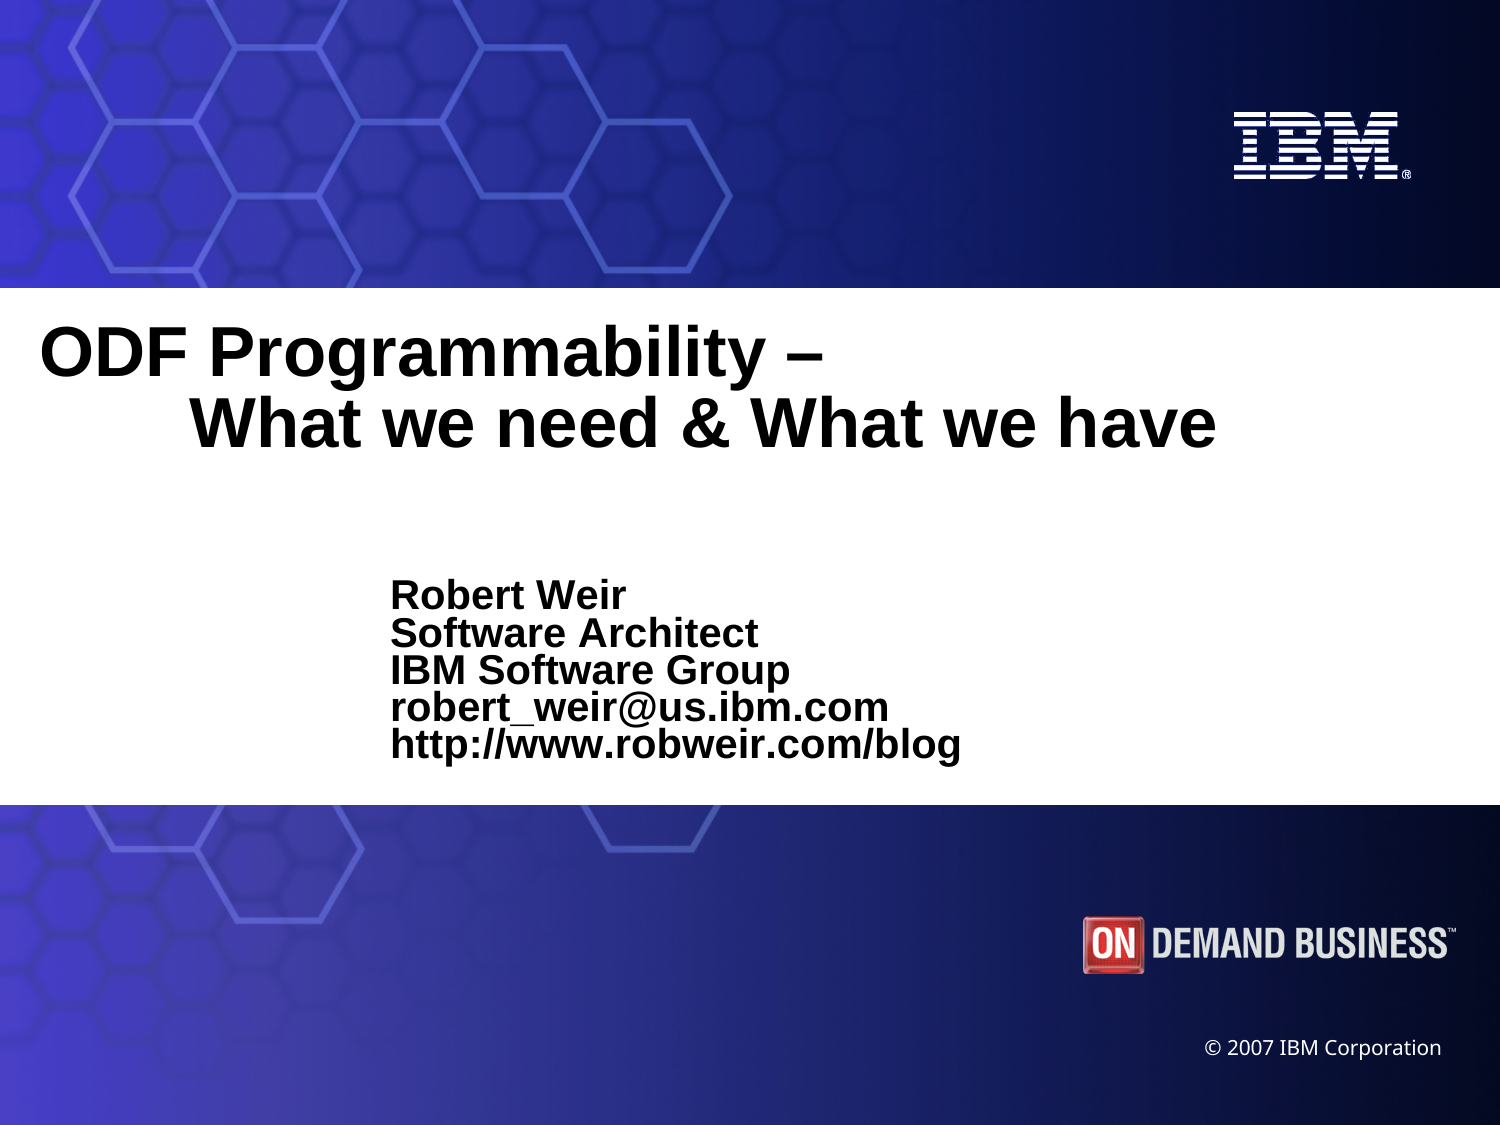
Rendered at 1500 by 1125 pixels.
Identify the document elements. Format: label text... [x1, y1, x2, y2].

picture [0, 805, 1500, 1125]
picture [0, 0, 1500, 288]
title ODF Programmability – What we need & What we have [24, 311, 1360, 554]
subtitle Robert Weir Software Architect IBM Software Group robert_weir@us.ibm.com http://www.robweir.com/blog [337, 572, 1388, 788]
